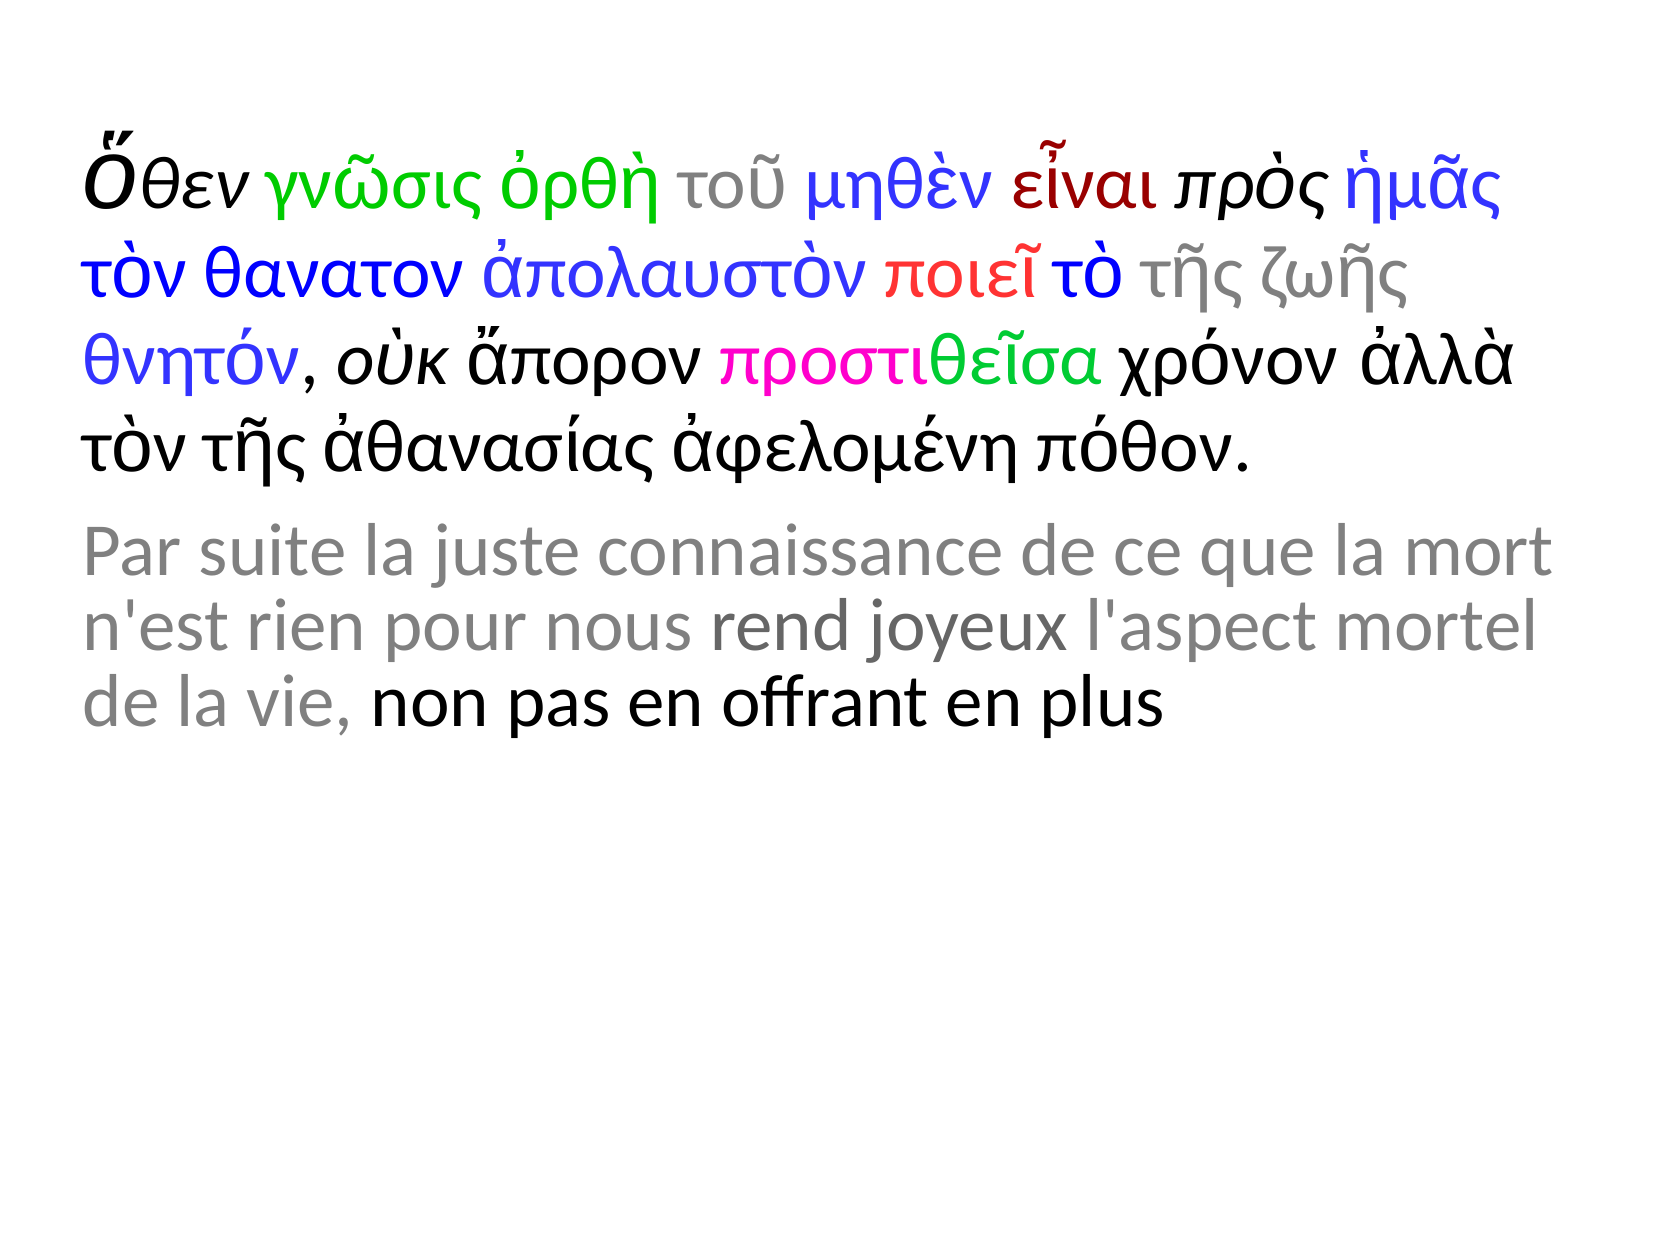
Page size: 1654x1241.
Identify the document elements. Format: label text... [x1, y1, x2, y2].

list ὅθεν γνῶσις ὀρθὴ τοῦ μηθὲν εἶναι πρὸς ἡμᾶς τὸν θανατον ἀπολαυστὸν ποιεῖ τὸ τῆς ζωῆς θνητόν, οὺκ ἄπορον προστιθεῖσα χρόνον ἀλλὰ τὸν τῆς ἀθανασίας ἀφελομένη πόθον. Par suite la juste connaissance de ce que la mort n'est rien pour nous rend joyeux l'aspect mortel de la vie, non pas en offrant en plus [82, 118, 1571, 1121]
